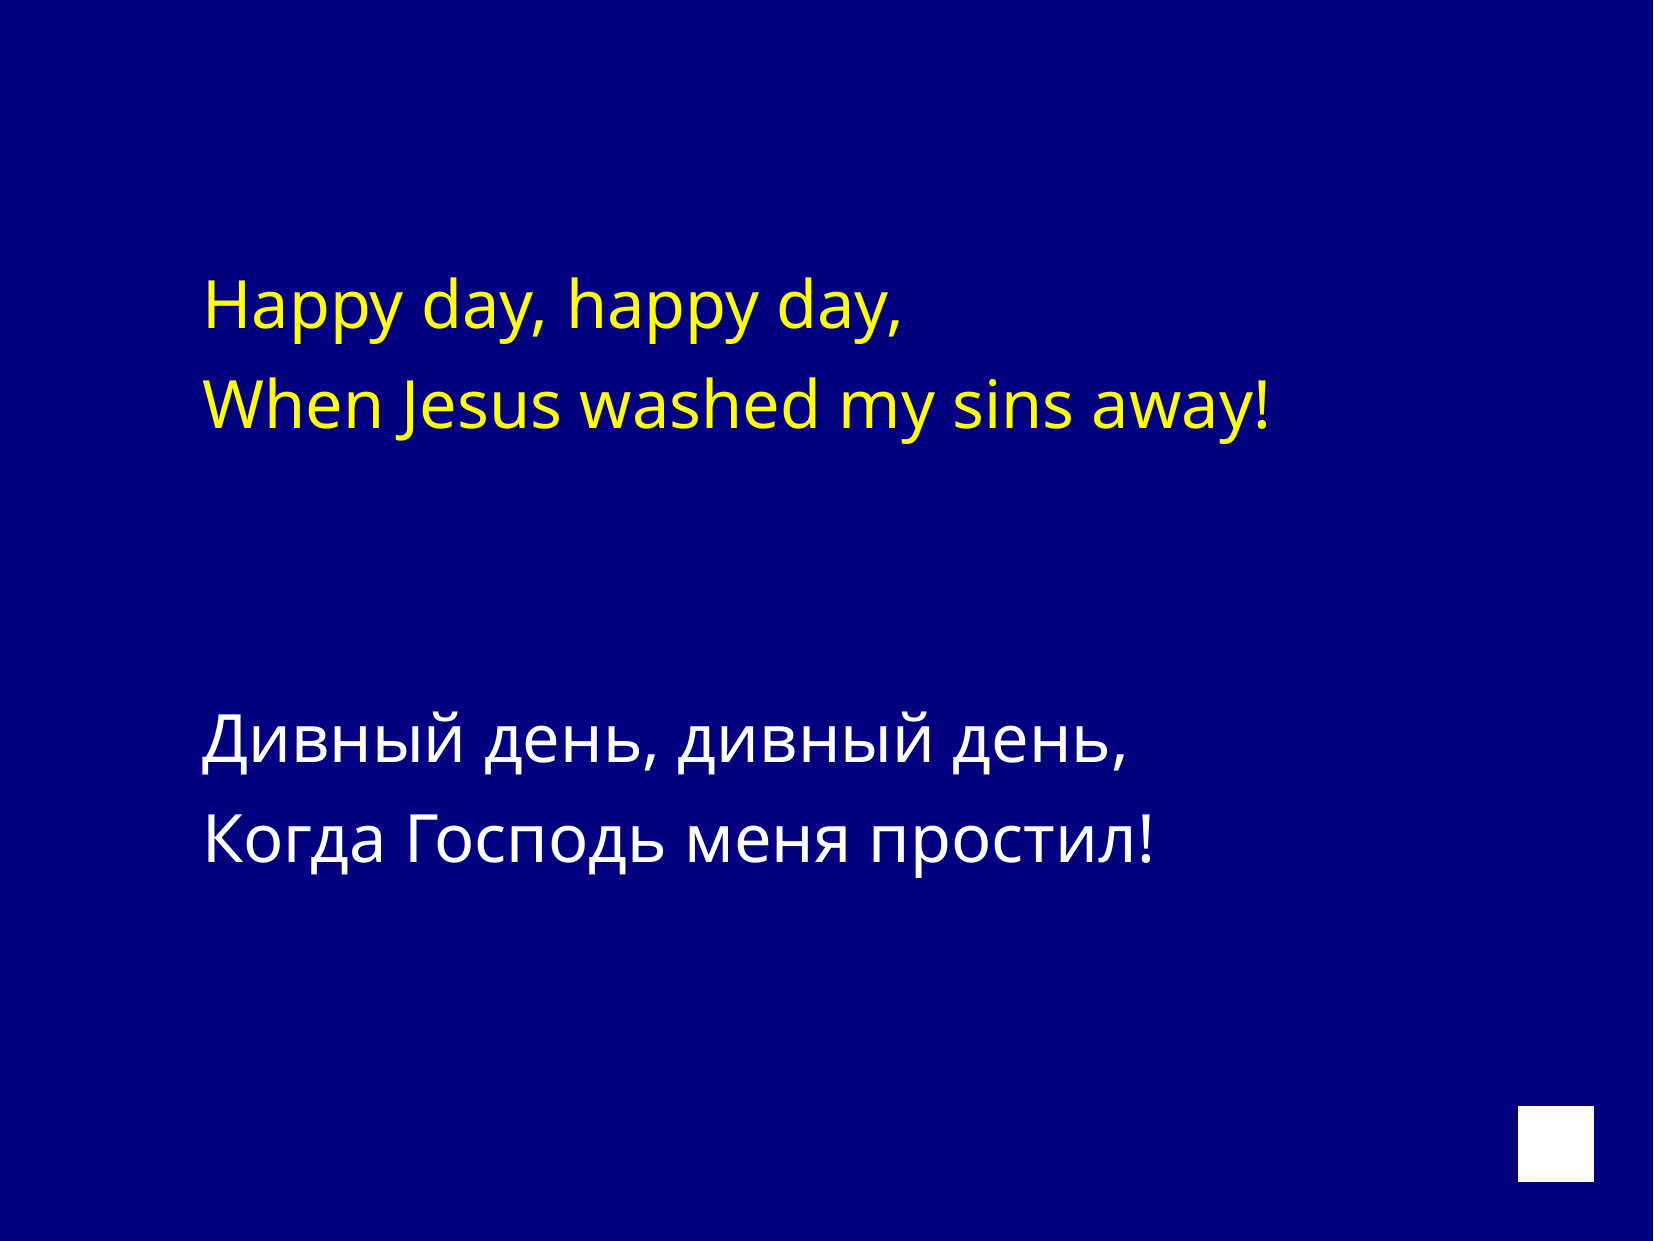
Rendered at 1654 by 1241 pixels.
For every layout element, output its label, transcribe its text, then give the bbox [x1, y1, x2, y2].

text_box Дивный день, дивный день, Когда Господь меня простил! [75, 675, 1576, 1163]
text_box [1518, 1106, 1594, 1182]
text_box Happy day, happy day, When Jesus washed my sins away! [75, 150, 1576, 638]
